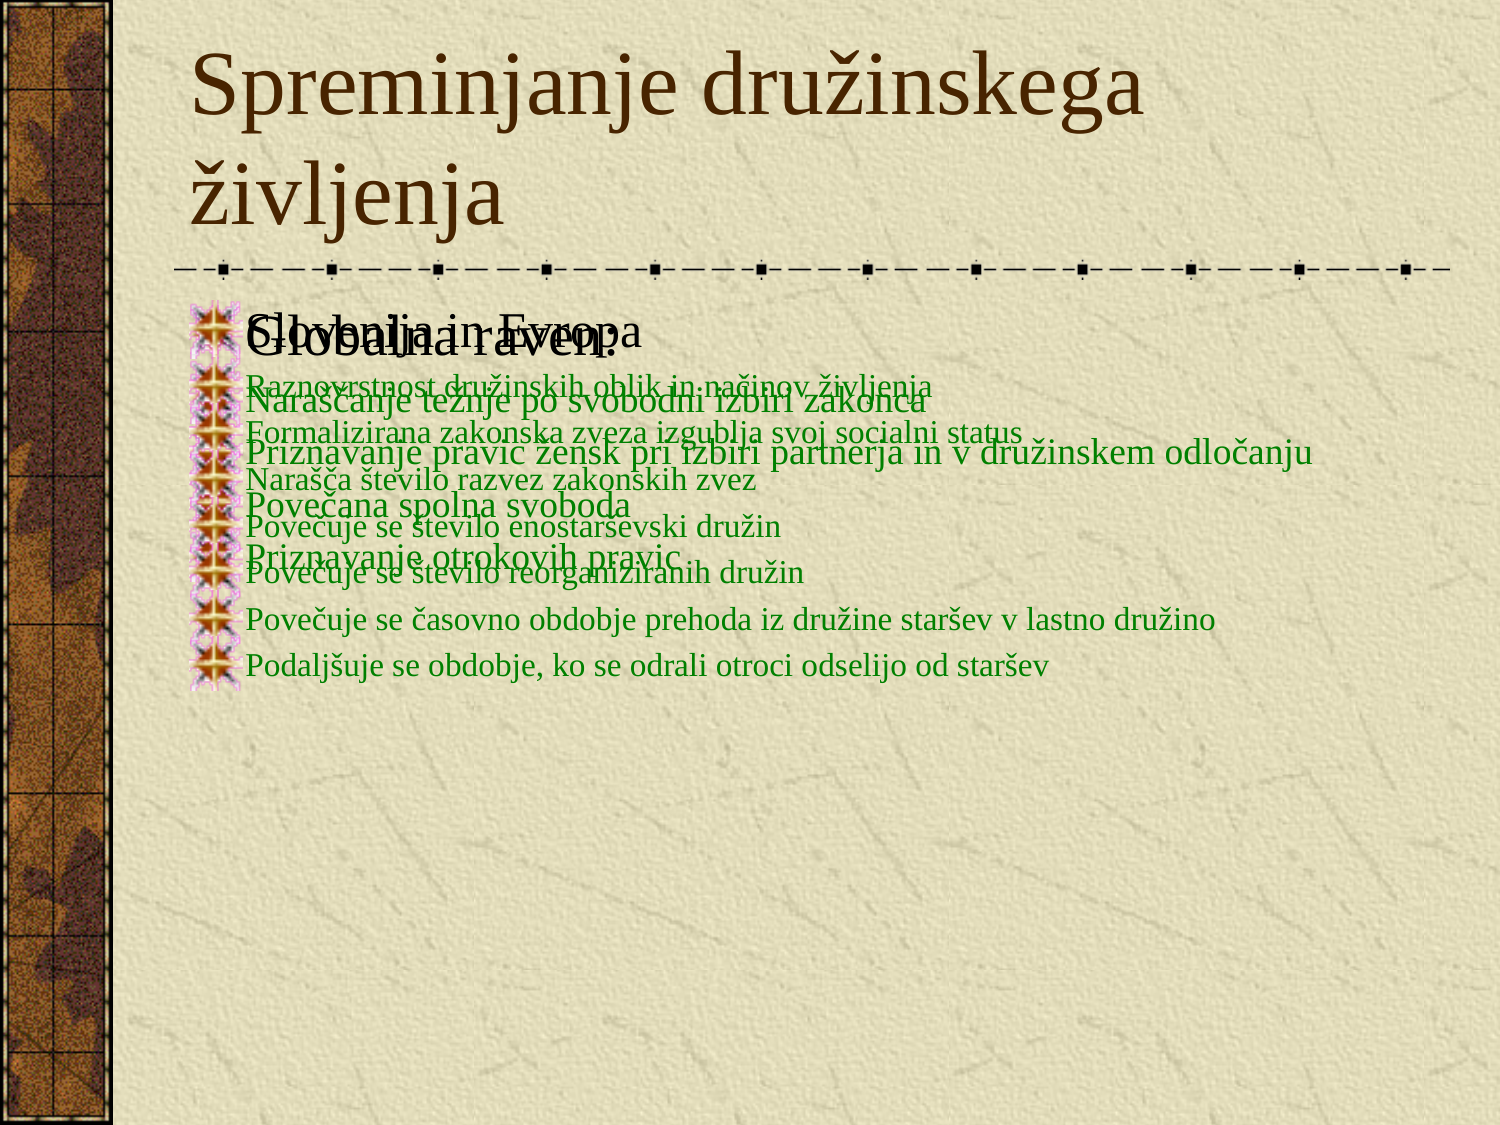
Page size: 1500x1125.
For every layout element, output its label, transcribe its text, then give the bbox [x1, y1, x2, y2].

picture [0, 0, 1500, 1125]
title Spreminjanje družinskega življenja [174, 62, 1450, 250]
list Slovenija in Evropa Raznovrstnost družinskih oblik in načinov življenja Formalizirana zakonska zveza izgublja svoj socialni status Narašča število razvez zakonskih zvez Povečuje se število enostarševski družin Povečuje se število reorganiziranih družin Povečuje se časovno obdobje prehoda iz družine staršev v lastno družino Podaljšuje se obdobje, ko se odrali otroci odselijo od staršev [174, 289, 1449, 965]
